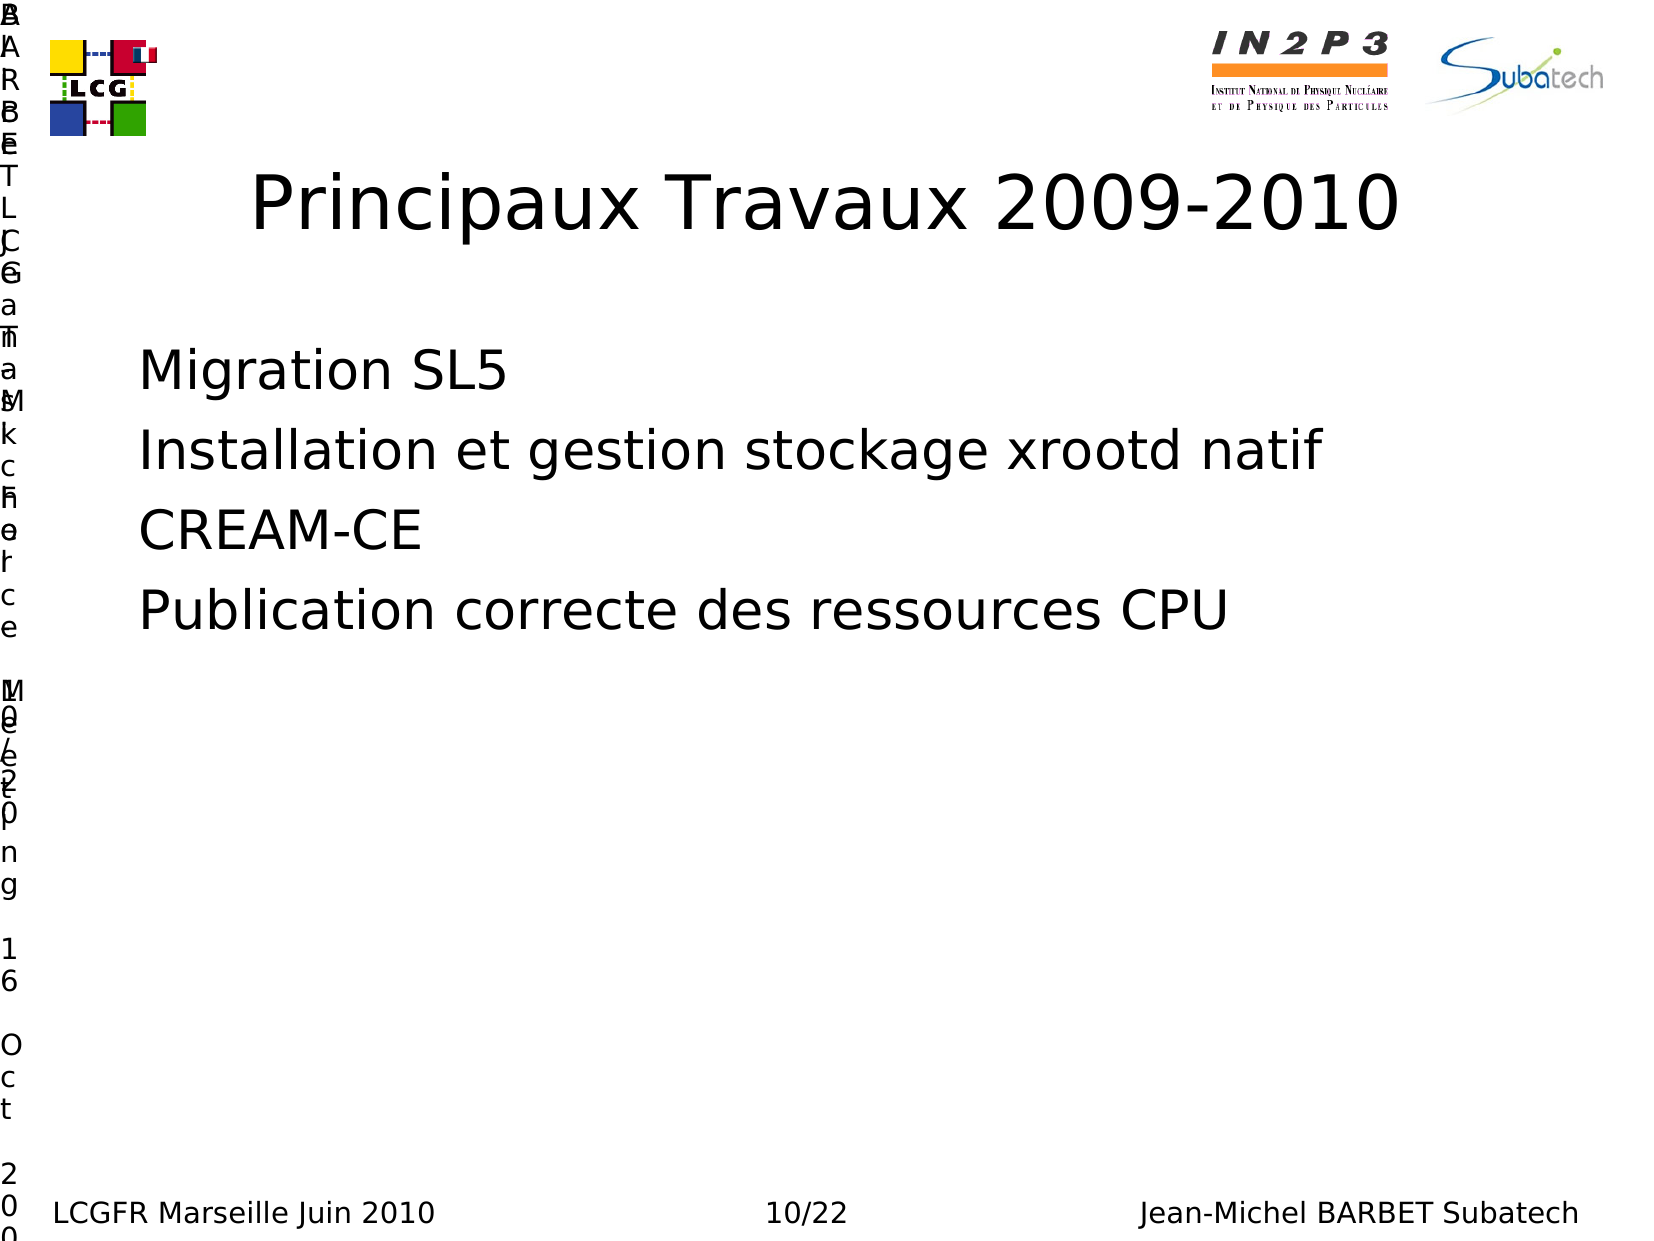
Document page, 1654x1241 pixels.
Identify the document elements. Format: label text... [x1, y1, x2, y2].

picture [1425, 37, 1603, 116]
picture [50, 40, 159, 136]
list Migration SL5 Installation et gestion stockage xrootd natif CREAM-CE Publication correcte des ressources CPU [121, 344, 1532, 938]
title Principaux Travaux 2009-2010 [121, 110, 1532, 302]
picture [1210, 21, 1388, 110]
